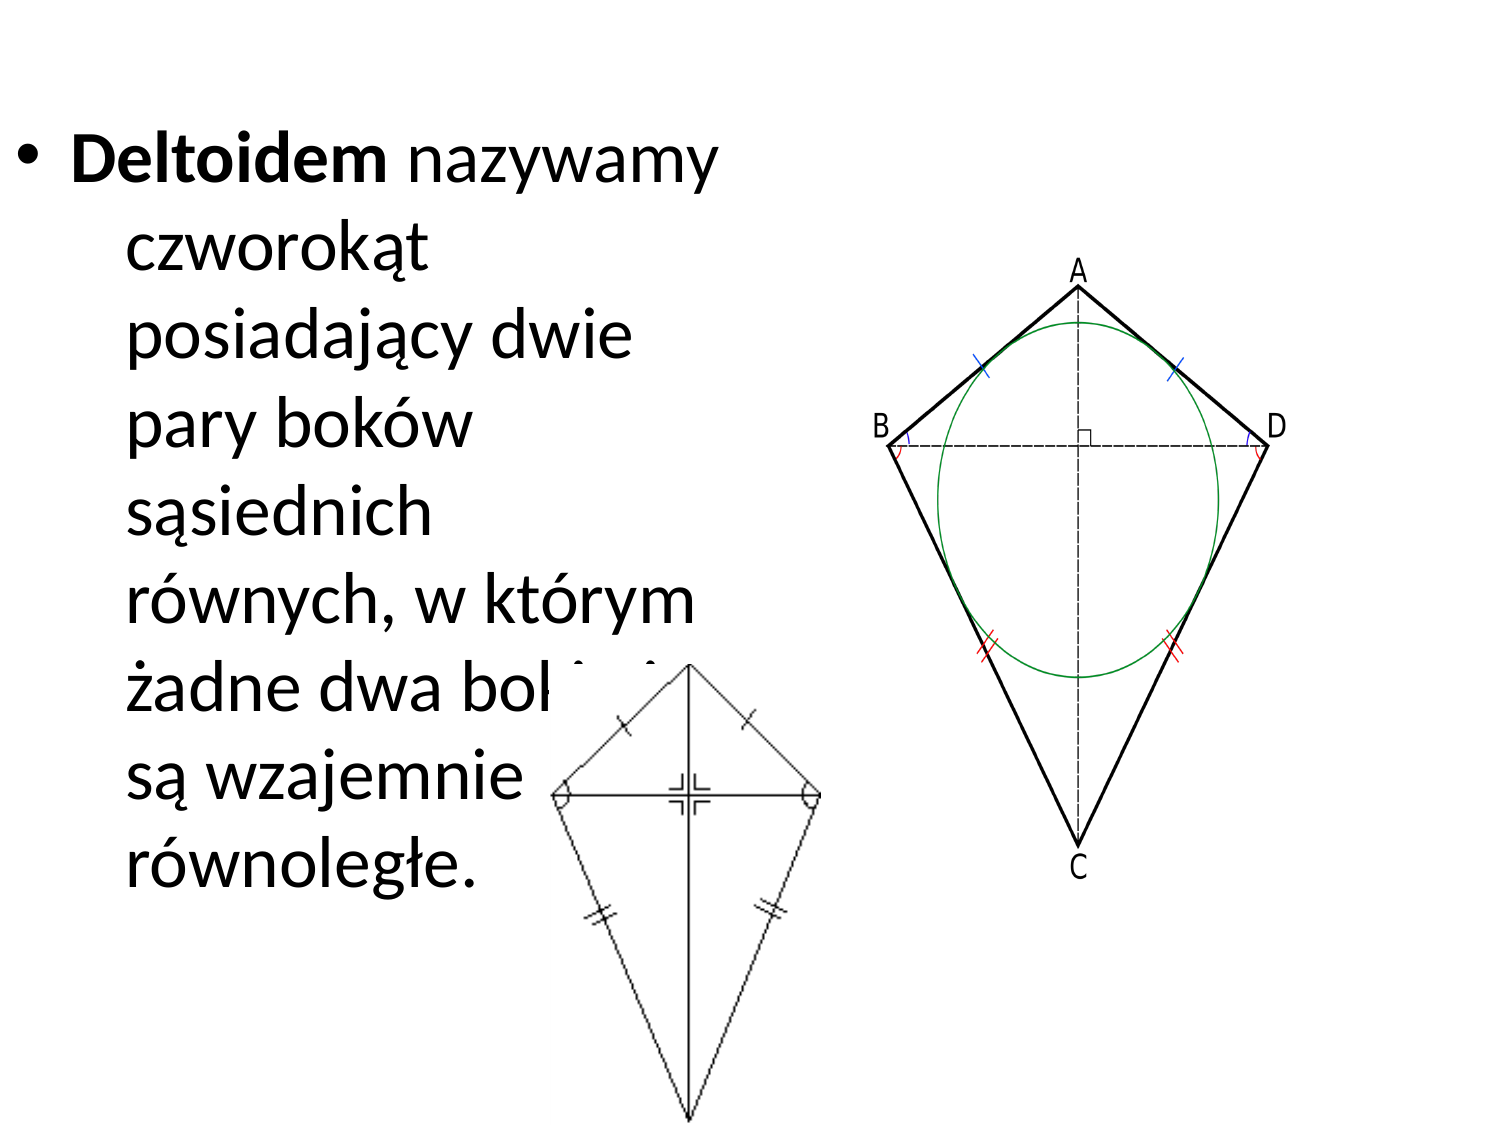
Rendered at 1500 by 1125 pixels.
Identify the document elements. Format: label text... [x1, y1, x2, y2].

picture [868, 255, 1289, 883]
picture [549, 664, 821, 1125]
list Deltoidem nazywamy czworokąt posiadający dwie pary boków sąsiednich równych, w którym żadne dwa boki nie są wzajemnie równoległe. [0, 101, 738, 1005]
